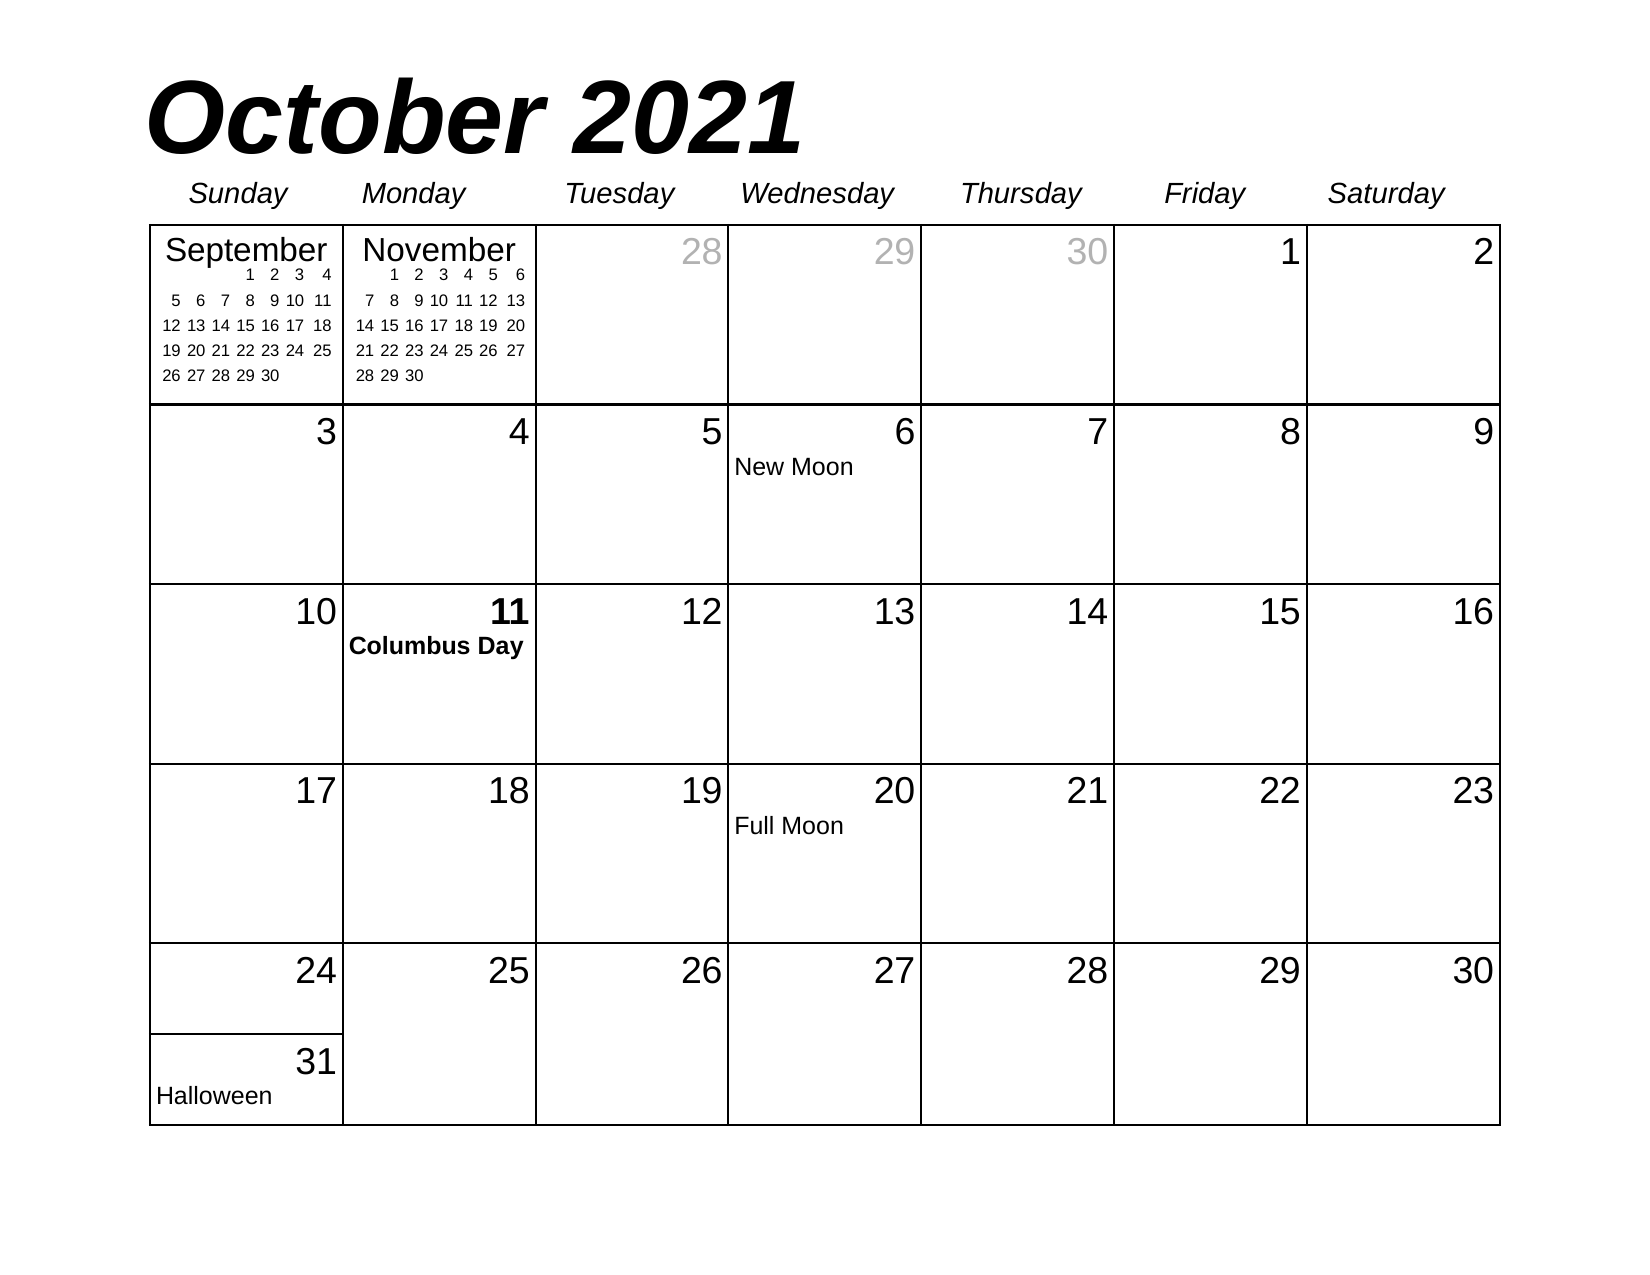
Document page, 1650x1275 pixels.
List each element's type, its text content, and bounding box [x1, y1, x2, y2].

table_cell 30 [399, 366, 424, 391]
table_cell 25 [344, 944, 535, 1124]
table_cell [350, 391, 374, 417]
table_cell 9 [1308, 406, 1499, 583]
table_cell 21 [922, 765, 1113, 942]
table_cell 24 [424, 341, 448, 366]
table_cell [181, 391, 205, 417]
table_cell 11 Columbus Day [344, 585, 535, 763]
table_cell [255, 391, 280, 417]
table_cell 17 [280, 316, 304, 341]
table_cell [280, 391, 304, 417]
table_cell 18 [304, 316, 332, 341]
table_cell 6 [181, 291, 205, 316]
table_header September [151, 226, 342, 403]
table_cell 9 [399, 291, 424, 316]
table_cell 5 [156, 291, 181, 316]
table_header 1 [374, 266, 399, 291]
table_cell [424, 366, 448, 391]
table_cell 31 Halloween [151, 1035, 342, 1124]
table_header 1 [1115, 226, 1306, 403]
table_cell [473, 366, 498, 391]
table_header 28 [537, 226, 727, 403]
table_cell 14 [350, 316, 374, 341]
table_cell [448, 391, 473, 417]
table_cell 11 [304, 291, 332, 316]
table_cell [498, 366, 525, 391]
table_cell 27 [181, 366, 205, 391]
table_cell 18 [448, 316, 473, 341]
table_header 2 [1308, 226, 1499, 403]
table_cell [448, 366, 473, 391]
table_header November [344, 226, 535, 403]
table_cell [473, 391, 498, 417]
table_cell 21 [205, 341, 230, 366]
table_cell 30 [255, 366, 280, 391]
table_header [350, 266, 374, 291]
table_cell [205, 391, 230, 417]
table_cell 26 [537, 944, 727, 1124]
table_cell 19 [537, 765, 727, 942]
table_cell [230, 391, 255, 417]
table_cell 29 [230, 366, 255, 391]
table_cell 8 [374, 291, 399, 316]
table_cell 25 [304, 341, 332, 366]
table_cell 15 [1115, 585, 1306, 763]
table_cell 9 [255, 291, 280, 316]
table_cell 13 [498, 291, 525, 316]
table_cell 21 [350, 341, 374, 366]
table_cell 28 [205, 366, 230, 391]
table_cell 15 [230, 316, 255, 341]
table_header 6 [498, 266, 525, 291]
table_cell 12 [156, 316, 181, 341]
table_header 2 [399, 266, 424, 291]
table_cell 29 [1115, 944, 1306, 1124]
table_cell 23 [399, 341, 424, 366]
table_header [205, 266, 230, 291]
table_cell 17 [151, 765, 342, 942]
table_header [156, 266, 181, 291]
table_header 30 [922, 226, 1113, 403]
table_cell 7 [350, 291, 374, 316]
table_header 2 [255, 266, 280, 291]
table_cell [280, 366, 304, 391]
table_cell 22 [374, 341, 399, 366]
table_cell 25 [448, 341, 473, 366]
table_cell 8 [1115, 406, 1306, 583]
table_cell 17 [424, 316, 448, 341]
table_cell [498, 391, 525, 417]
table_cell 11 [448, 291, 473, 316]
text_box October 2021 [130, 51, 1542, 197]
table_cell 18 [344, 765, 535, 942]
table_cell 29 [374, 366, 399, 391]
table_cell 24 [280, 341, 304, 366]
table_cell 8 [230, 291, 255, 316]
table_cell 26 [473, 341, 498, 366]
text_box Sunday Monday Tuesday Wednesday Thursday Friday Saturday [173, 170, 1495, 222]
table_cell 20 [198, 346, 203, 355]
table_cell [374, 391, 399, 417]
table_cell 23 [1308, 765, 1499, 942]
table_cell 19 [473, 316, 498, 341]
table_header 3 [424, 266, 448, 291]
table_cell 12 [473, 291, 498, 316]
table_cell [304, 366, 332, 391]
table_cell [424, 391, 448, 417]
table_cell 6 New Moon [729, 406, 920, 583]
table_cell 16 [1308, 585, 1499, 763]
table_cell 4 [344, 406, 535, 583]
table_cell 20 [181, 341, 205, 366]
table_cell 28 [350, 366, 374, 391]
table_header [181, 266, 205, 291]
table_header 5 [473, 266, 498, 291]
table_cell [399, 391, 424, 417]
table_cell 7 [922, 406, 1113, 583]
table_cell 14 [205, 316, 230, 341]
table_header 29 [729, 226, 920, 403]
table_cell 3 [151, 406, 342, 583]
table_cell 7 [205, 291, 230, 316]
table_cell 16 [255, 316, 280, 341]
table_cell 16 [399, 316, 424, 341]
table_cell 20 Full Moon [729, 765, 920, 942]
table_cell 19 [156, 341, 181, 366]
table_cell [156, 391, 181, 417]
table_cell 24 [151, 944, 342, 1033]
table_header 4 [304, 266, 332, 291]
table_cell 14 [922, 585, 1113, 763]
table_cell 10 [151, 585, 342, 763]
table_cell 5 [537, 406, 727, 583]
table_cell 23 [255, 341, 280, 366]
table_header 4 [448, 266, 473, 291]
table_cell 15 [374, 316, 399, 341]
table_cell 30 [1308, 944, 1499, 1124]
table_cell 22 [230, 341, 255, 366]
table_cell 27 [498, 341, 525, 366]
table_cell 20 [498, 316, 525, 341]
table_cell 10 [424, 291, 448, 316]
table_cell 27 [729, 944, 920, 1124]
table_cell [304, 391, 332, 417]
table_header 1 [230, 266, 255, 291]
table_cell 26 [156, 366, 181, 391]
table_cell 13 [181, 316, 205, 341]
table_cell 13 [729, 585, 920, 763]
table_cell 12 [537, 585, 727, 763]
table_cell 10 [280, 291, 304, 316]
table_cell 22 [1115, 765, 1306, 942]
table_cell 28 [922, 944, 1113, 1124]
table_header 3 [280, 266, 304, 291]
